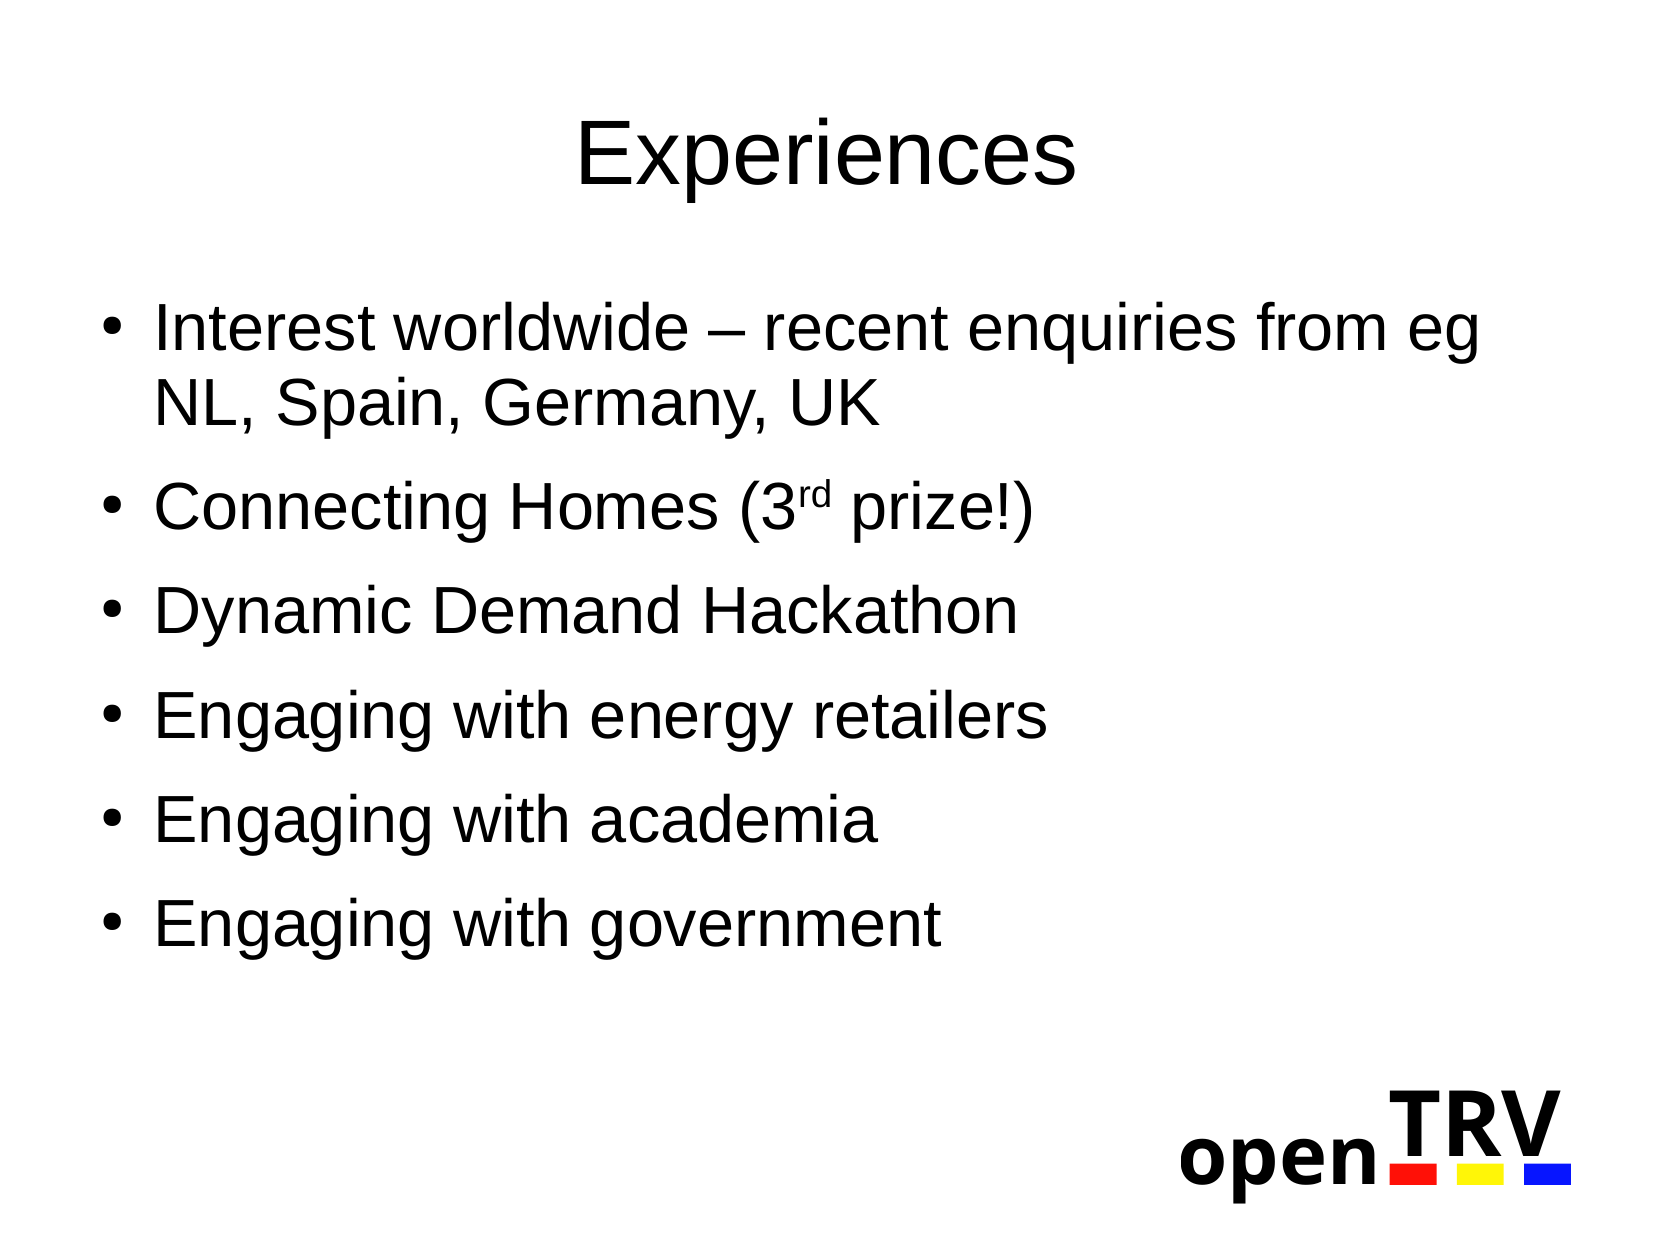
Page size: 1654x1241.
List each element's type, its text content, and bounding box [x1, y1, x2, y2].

list Interest worldwide – recent enquiries from eg NL, Spain, Germany, UK Connecting Homes (3rd prize!) Dynamic Demand Hackathon Engaging with energy retailers Engaging with academia Engaging with government [82, 290, 1571, 1010]
title Experiences [82, 49, 1571, 257]
